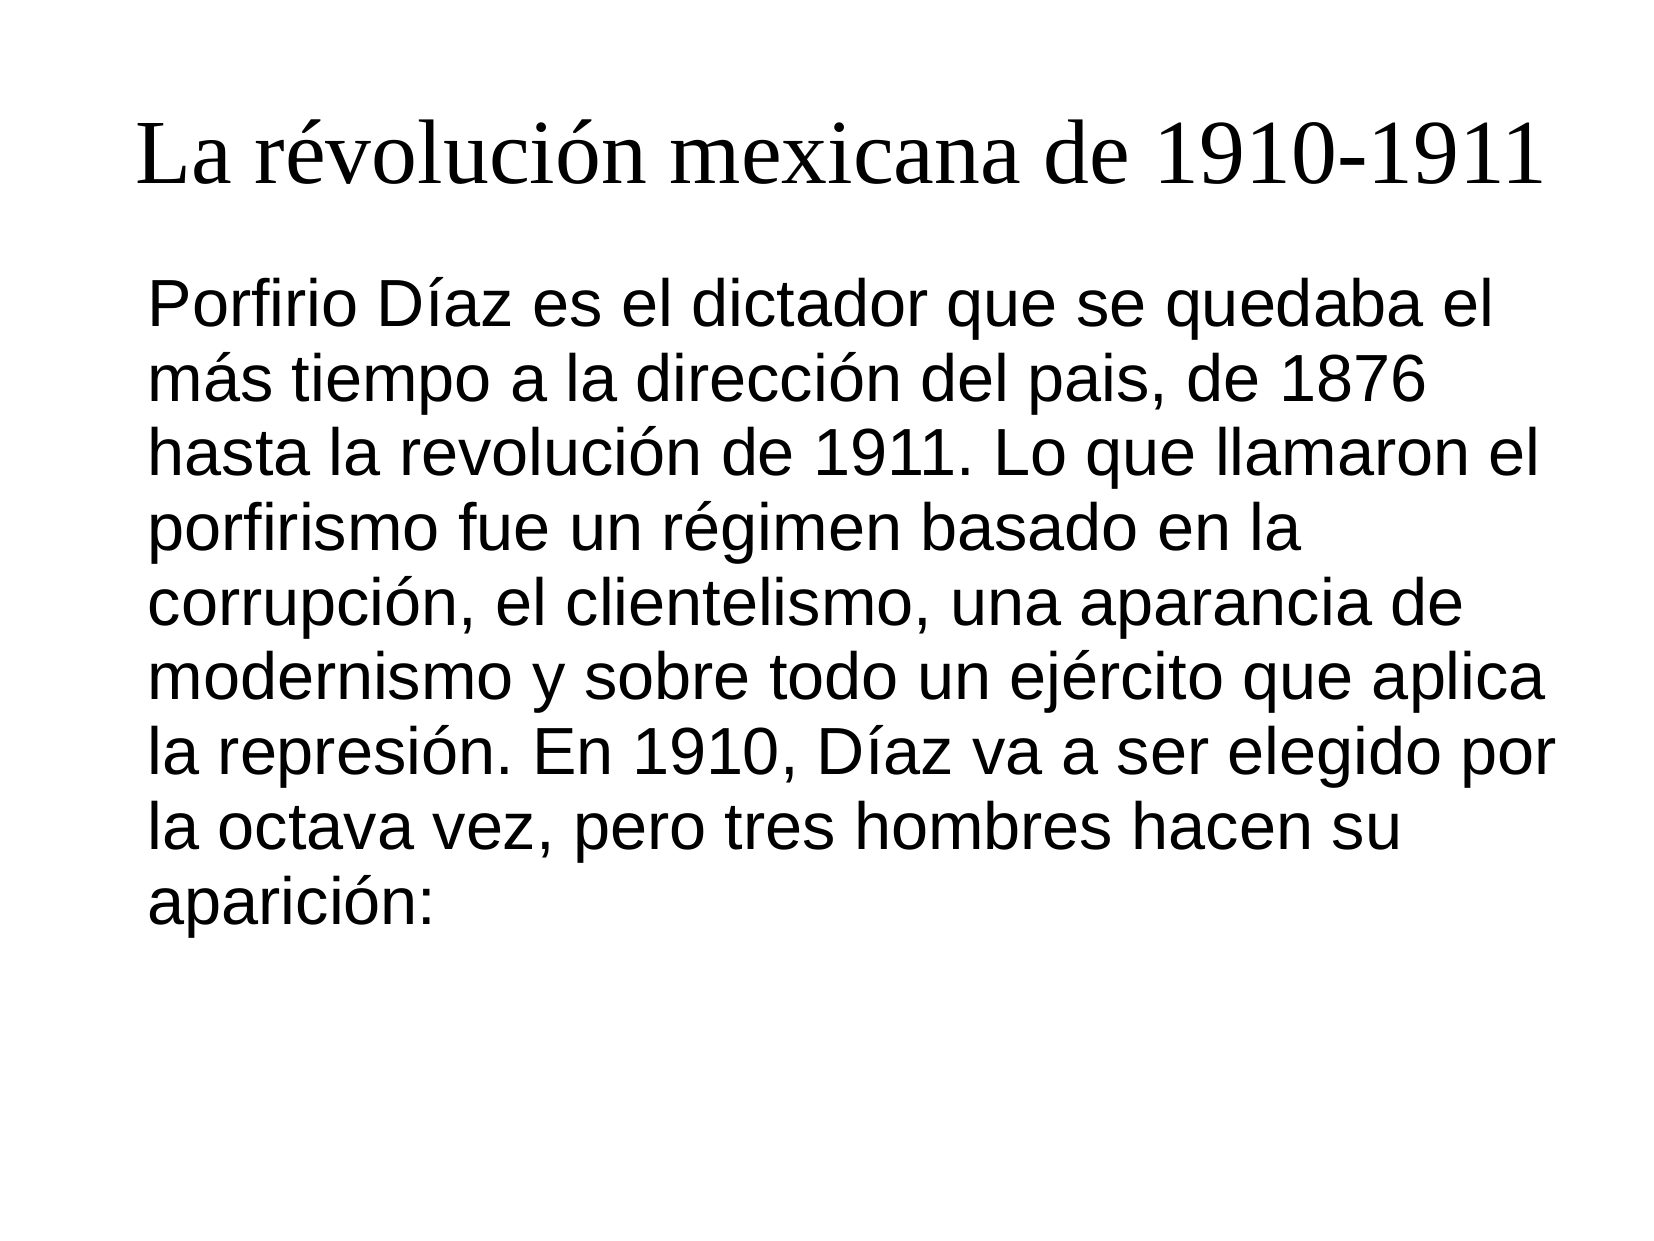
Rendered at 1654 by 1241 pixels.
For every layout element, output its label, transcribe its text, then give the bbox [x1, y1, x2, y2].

list Porfirio Díaz es el dictador que se quedaba el más tiempo a la dirección del pais, de 1876 hasta la revolución de 1911. Lo que llamaron el porfirismo fue un régimen basado en la corrupción, el clientelismo, una aparancia de modernismo y sobre todo un ejército que aplica la represión. En 1910, Díaz va a ser elegido por la octava vez, pero tres hombres hacen su aparición: [76, 265, 1565, 1070]
title La révolución mexicana de 1910-1911 [82, 56, 1571, 250]
